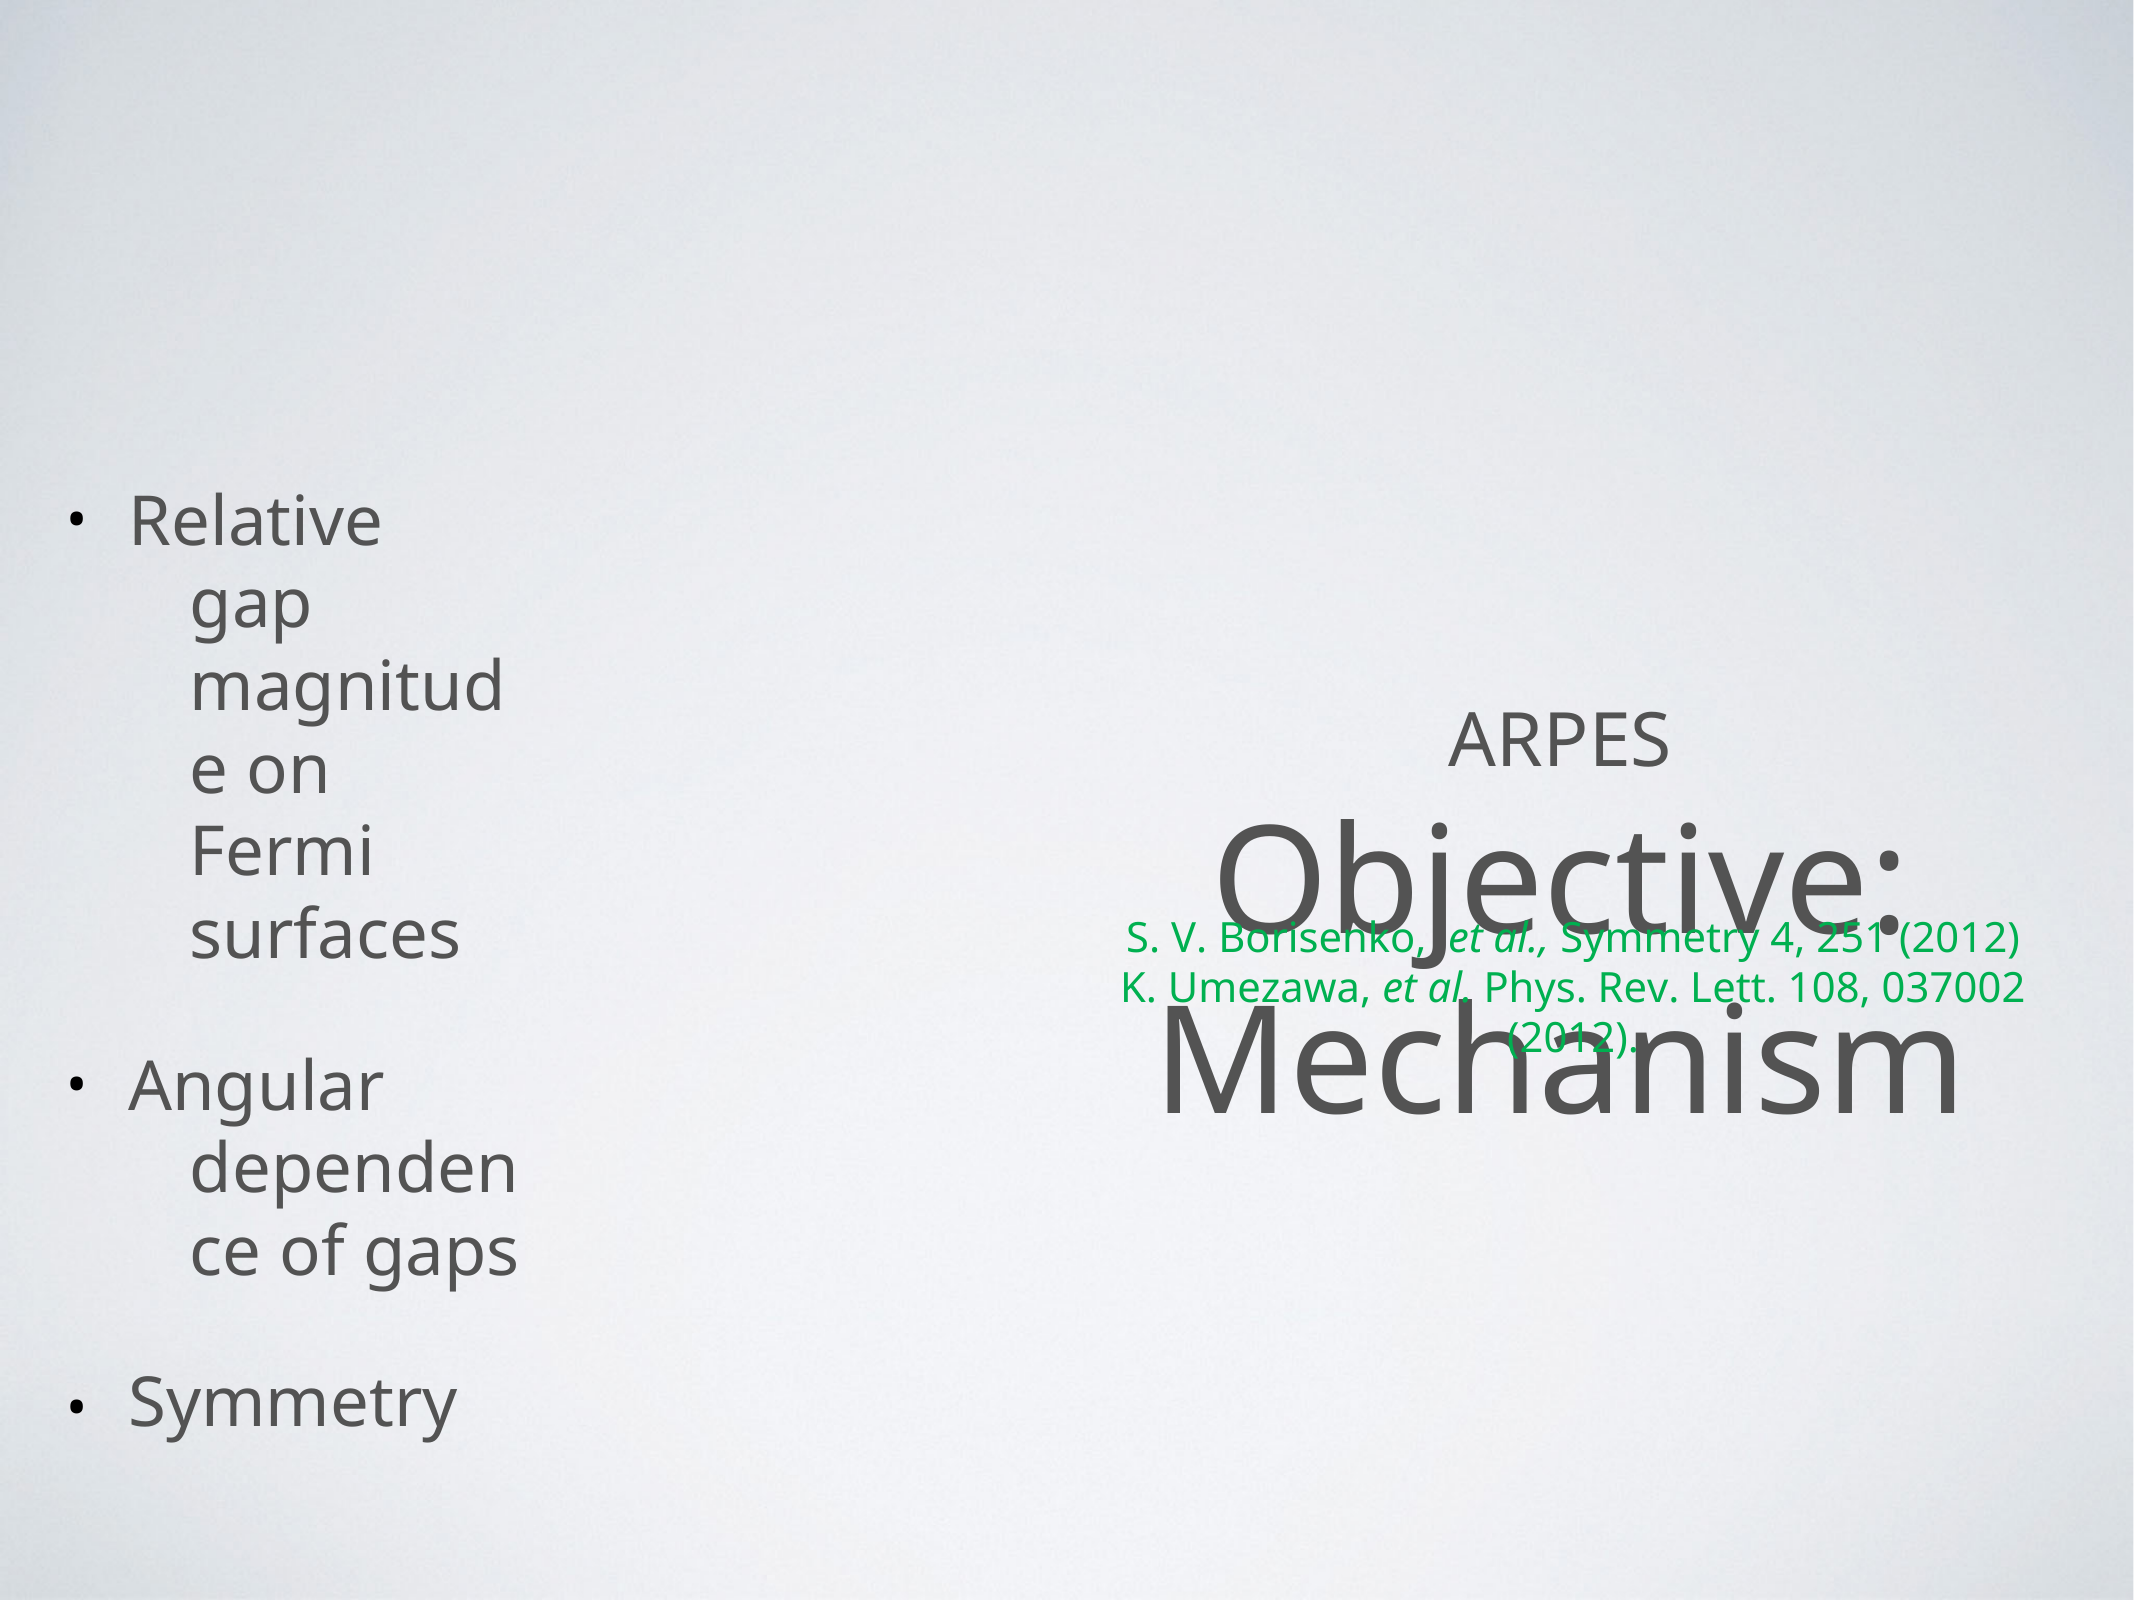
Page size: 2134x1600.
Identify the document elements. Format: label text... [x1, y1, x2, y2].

title Objective: Mechanism [58, 41, 2076, 442]
list Relative gap magnitude on Fermi surfaces Angular dependence of gaps Symmetry [58, 447, 1026, 1482]
text_box S. V. Borisenko, et al., Symmetry 4, 251 (2012) K. Umezawa, et al. Phys. Rev. Lett. 108, 037002 (2012). [1111, 902, 2035, 1071]
text_box ARPES [1423, 682, 1698, 790]
